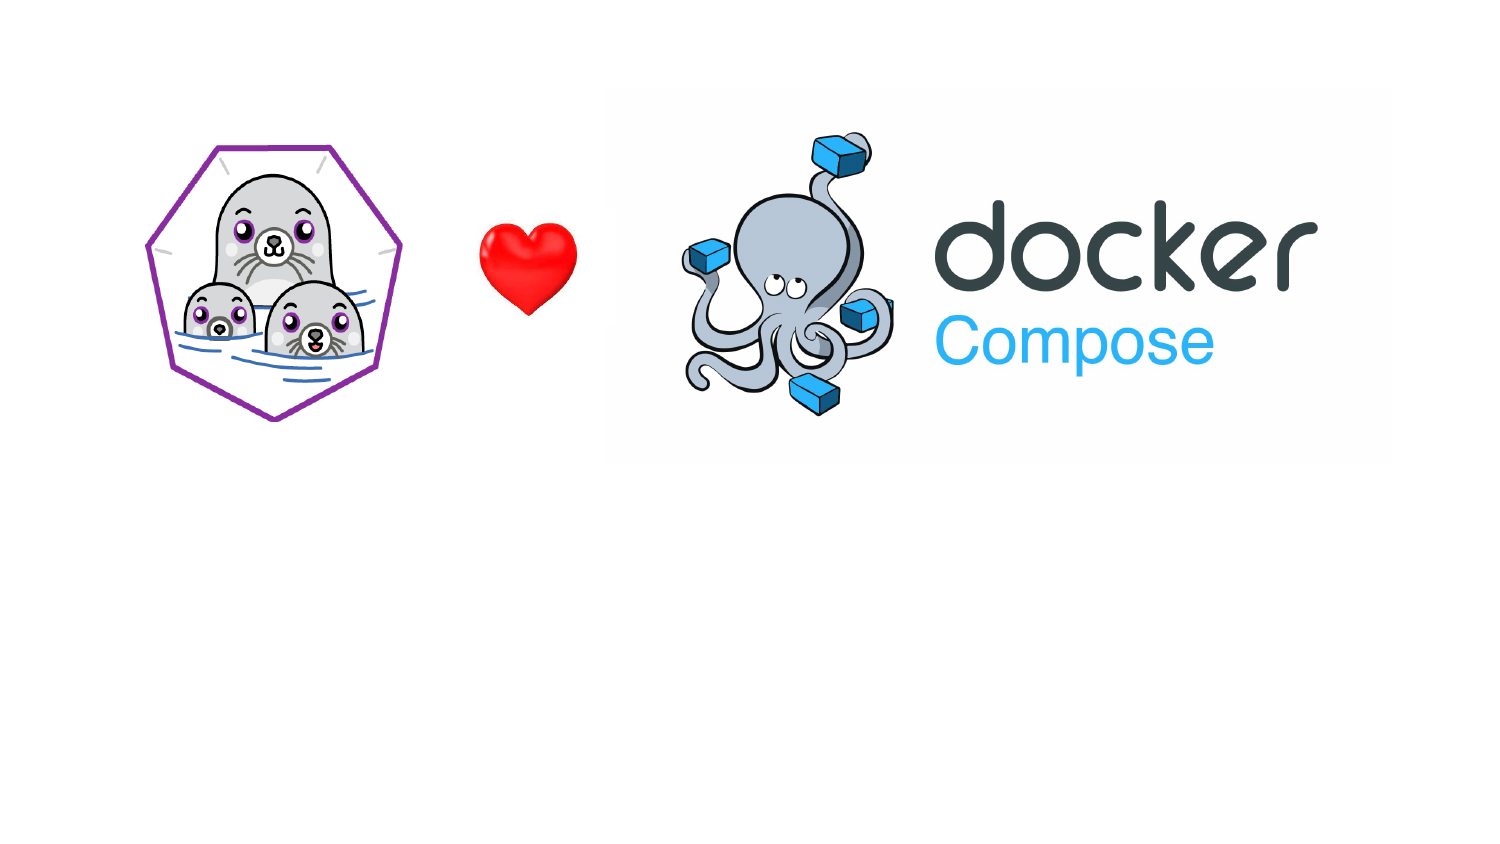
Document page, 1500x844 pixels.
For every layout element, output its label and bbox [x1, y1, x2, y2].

picture [439, 83, 1394, 463]
picture [145, 144, 403, 422]
